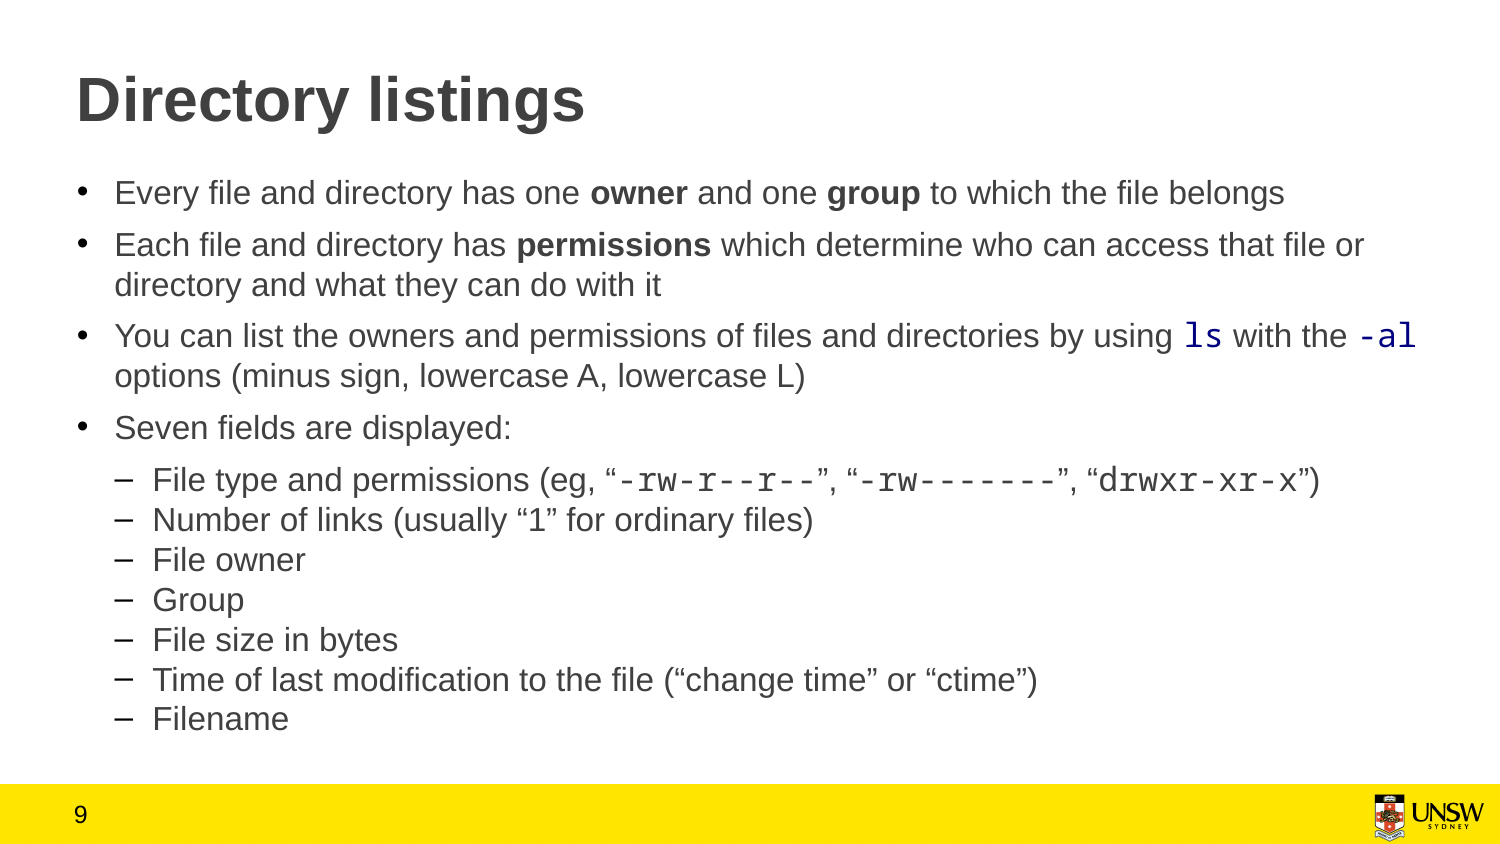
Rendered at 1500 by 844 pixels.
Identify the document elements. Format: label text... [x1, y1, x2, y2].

list Every file and directory has one owner and one group to which the file belongs Each file and directory has permissions which determine who can access that file or directory and what they can do with it You can list the owners and permissions of files and directories by using ls with the -al options (minus sign, lowercase A, lowercase L) Seven fields are displayed: File type and permissions (eg, “-rw-r--r--”, “-rw-------”, “drwxr-xr-x”) Number of links (usually “1” for ordinary files) File owner Group File size in bytes Time of last modification to the file (“change time” or “ctime”) Filename [76, 171, 1424, 762]
title Directory listings [76, 59, 1427, 136]
picture [0, 784, 1500, 844]
text_box <number> [59, 791, 219, 839]
